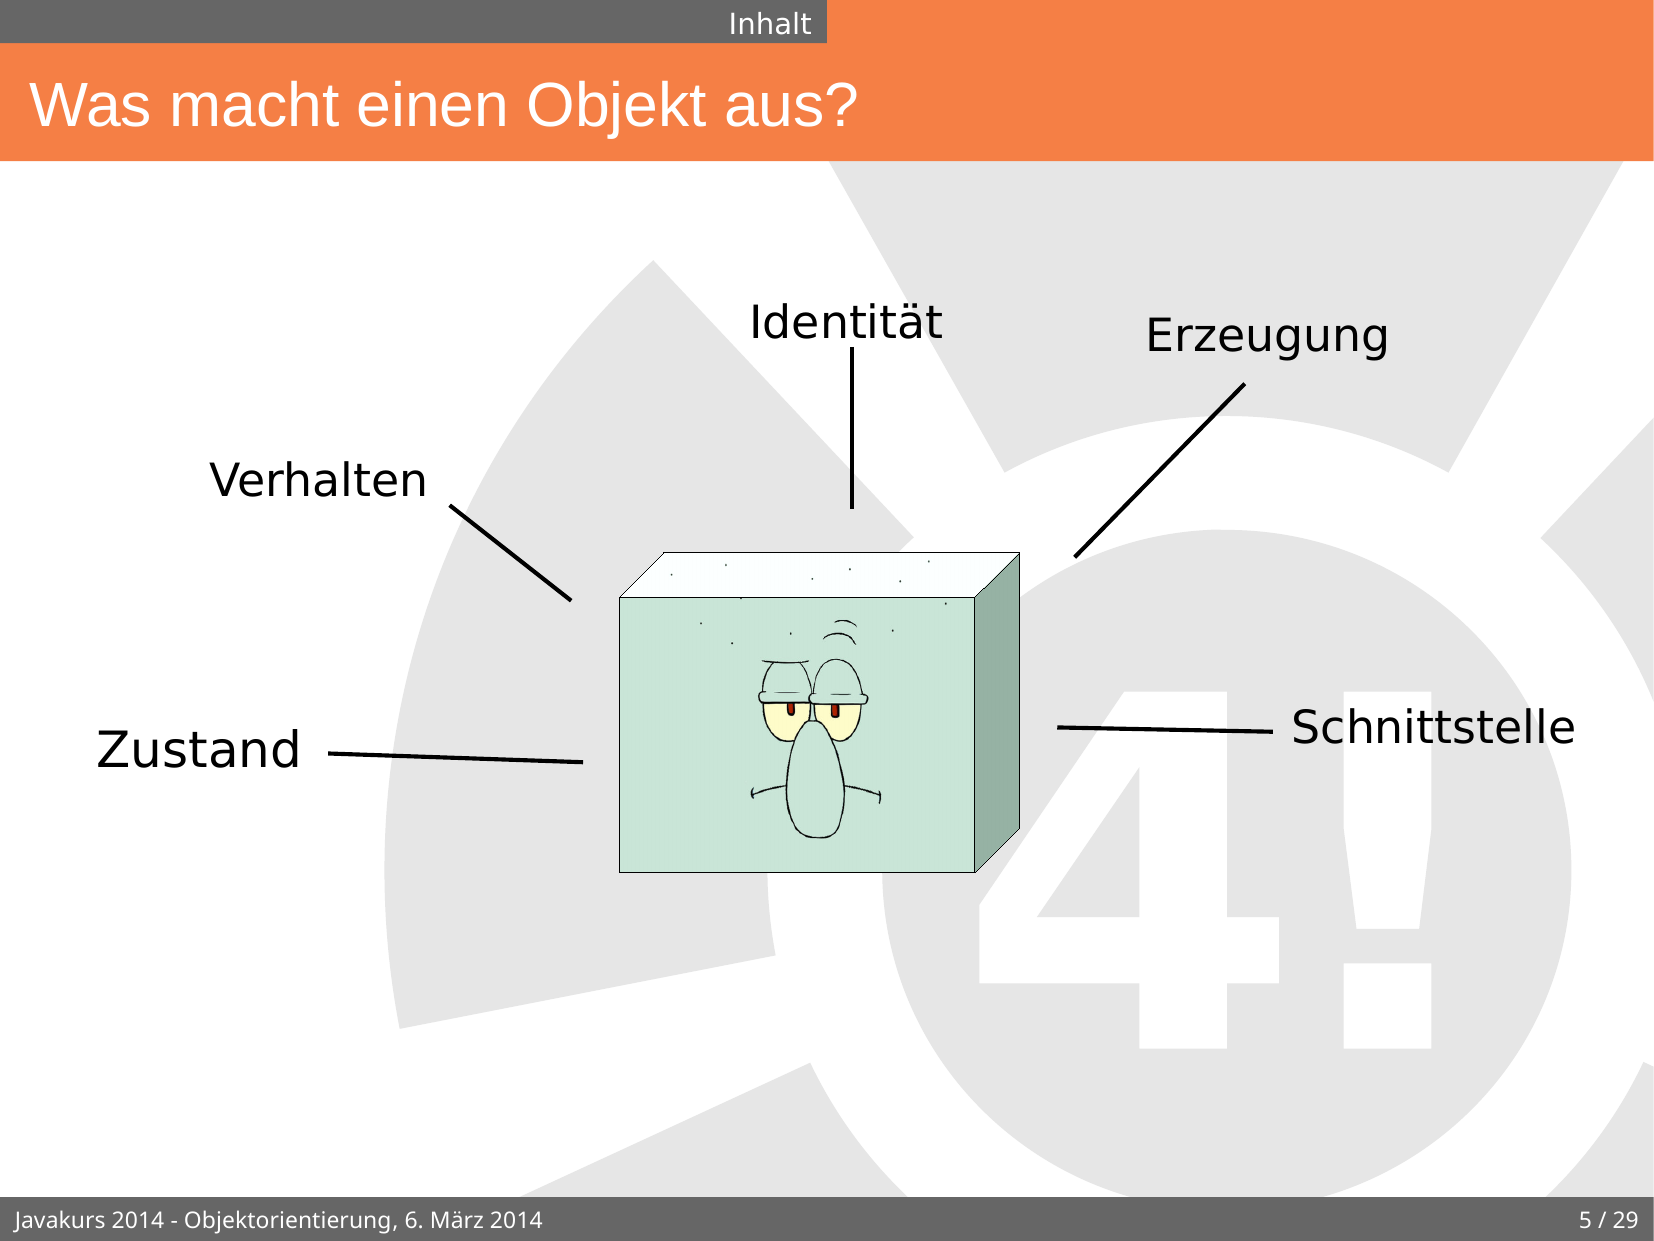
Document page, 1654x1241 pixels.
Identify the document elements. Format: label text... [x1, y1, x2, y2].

title Was macht einen Objekt aus? [29, 67, 1595, 143]
text_box Verhalten [195, 446, 444, 515]
text_box Schnittstelle [1277, 693, 1592, 763]
text_box Zustand [81, 713, 318, 787]
text_box Inhalt [29, 0, 827, 50]
text_box Identität [734, 288, 959, 357]
text_box Erzeugung [1130, 301, 1406, 370]
text_box [619, 552, 1020, 873]
